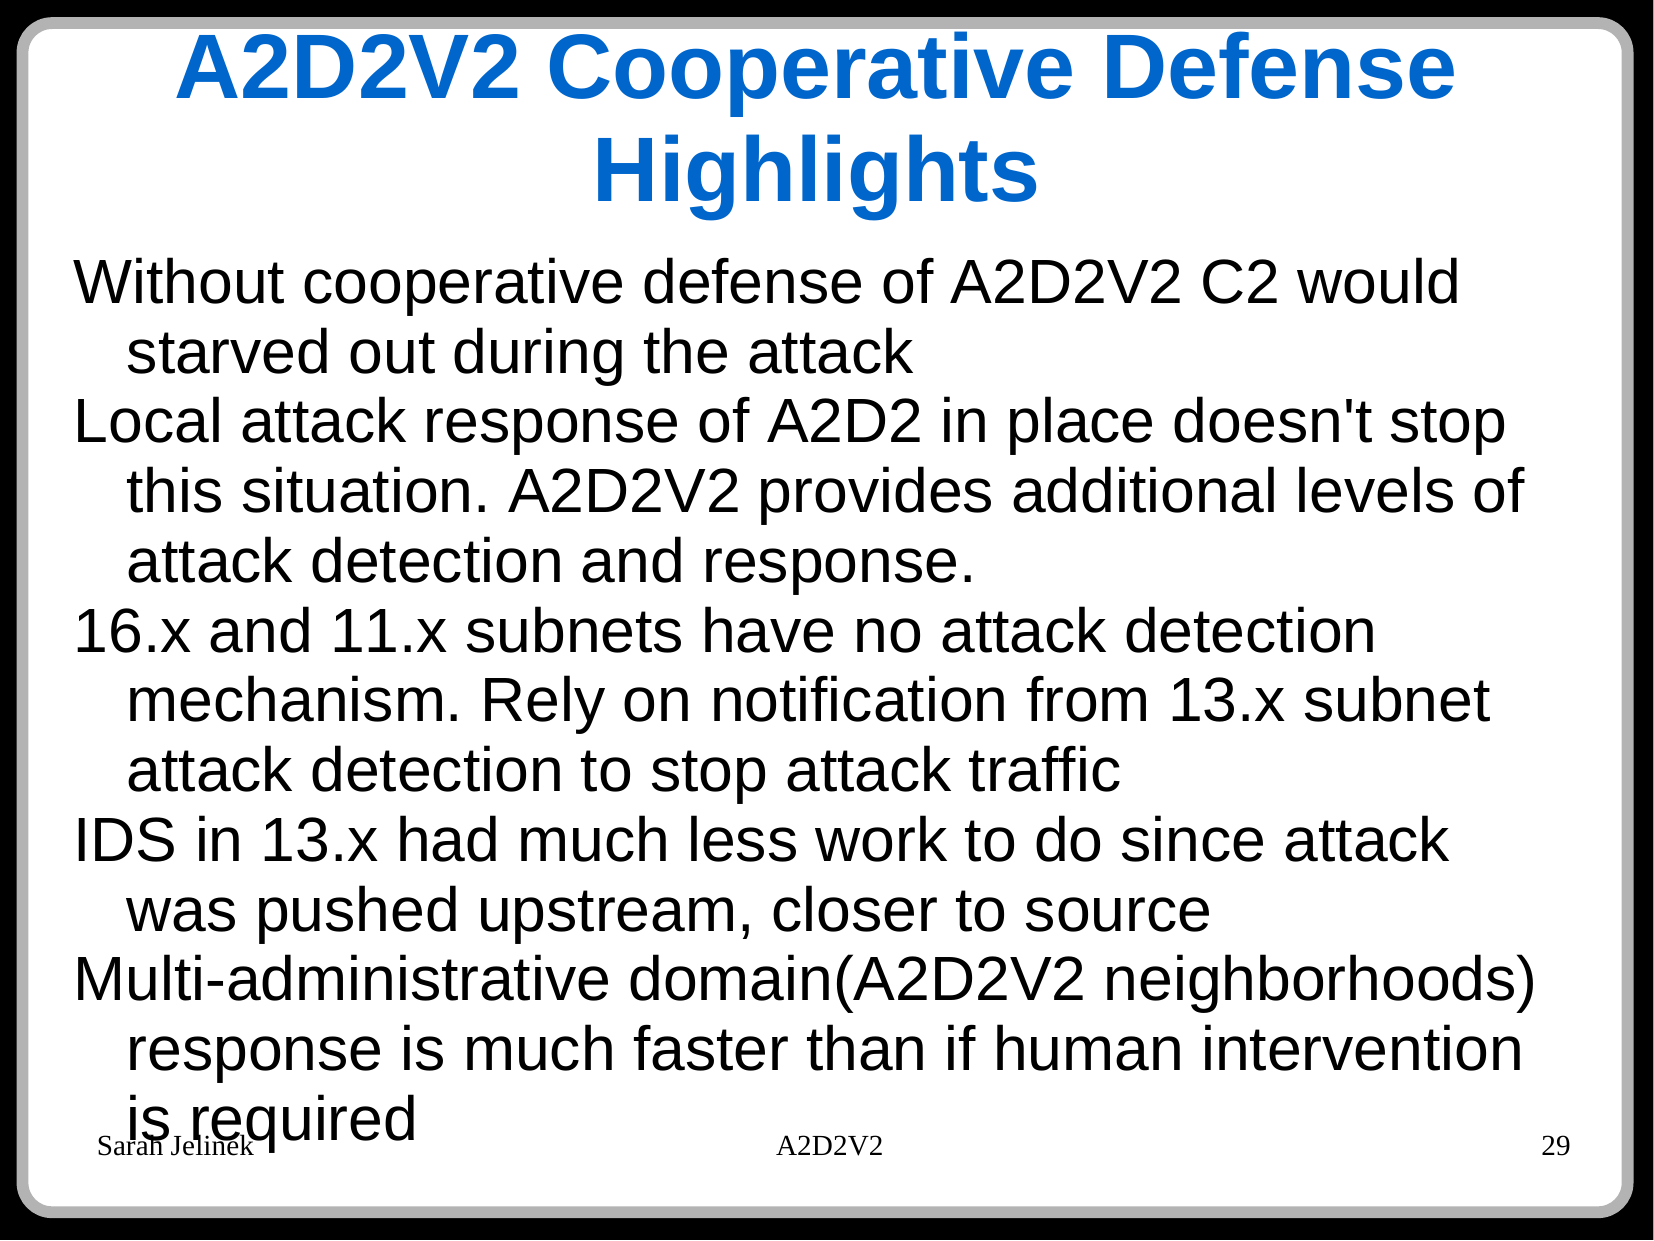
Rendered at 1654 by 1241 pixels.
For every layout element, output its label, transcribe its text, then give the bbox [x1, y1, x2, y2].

title A2D2V2 Cooperative Defense Highlights [91, 15, 1543, 221]
list Without cooperative defense of A2D2V2 C2 would starved out during the attack Local attack response of A2D2 in place doesn't stop this situation. A2D2V2 provides additional levels of attack detection and response. 16.x and 11.x subnets have no attack detection mechanism. Rely on notification from 13.x subnet attack detection to stop attack traffic IDS in 13.x had much less work to do since attack was pushed upstream, closer to source Multi-administrative domain(A2D2V2 neighborhoods) response is much faster than if human intervention is required [56, 246, 1575, 1154]
